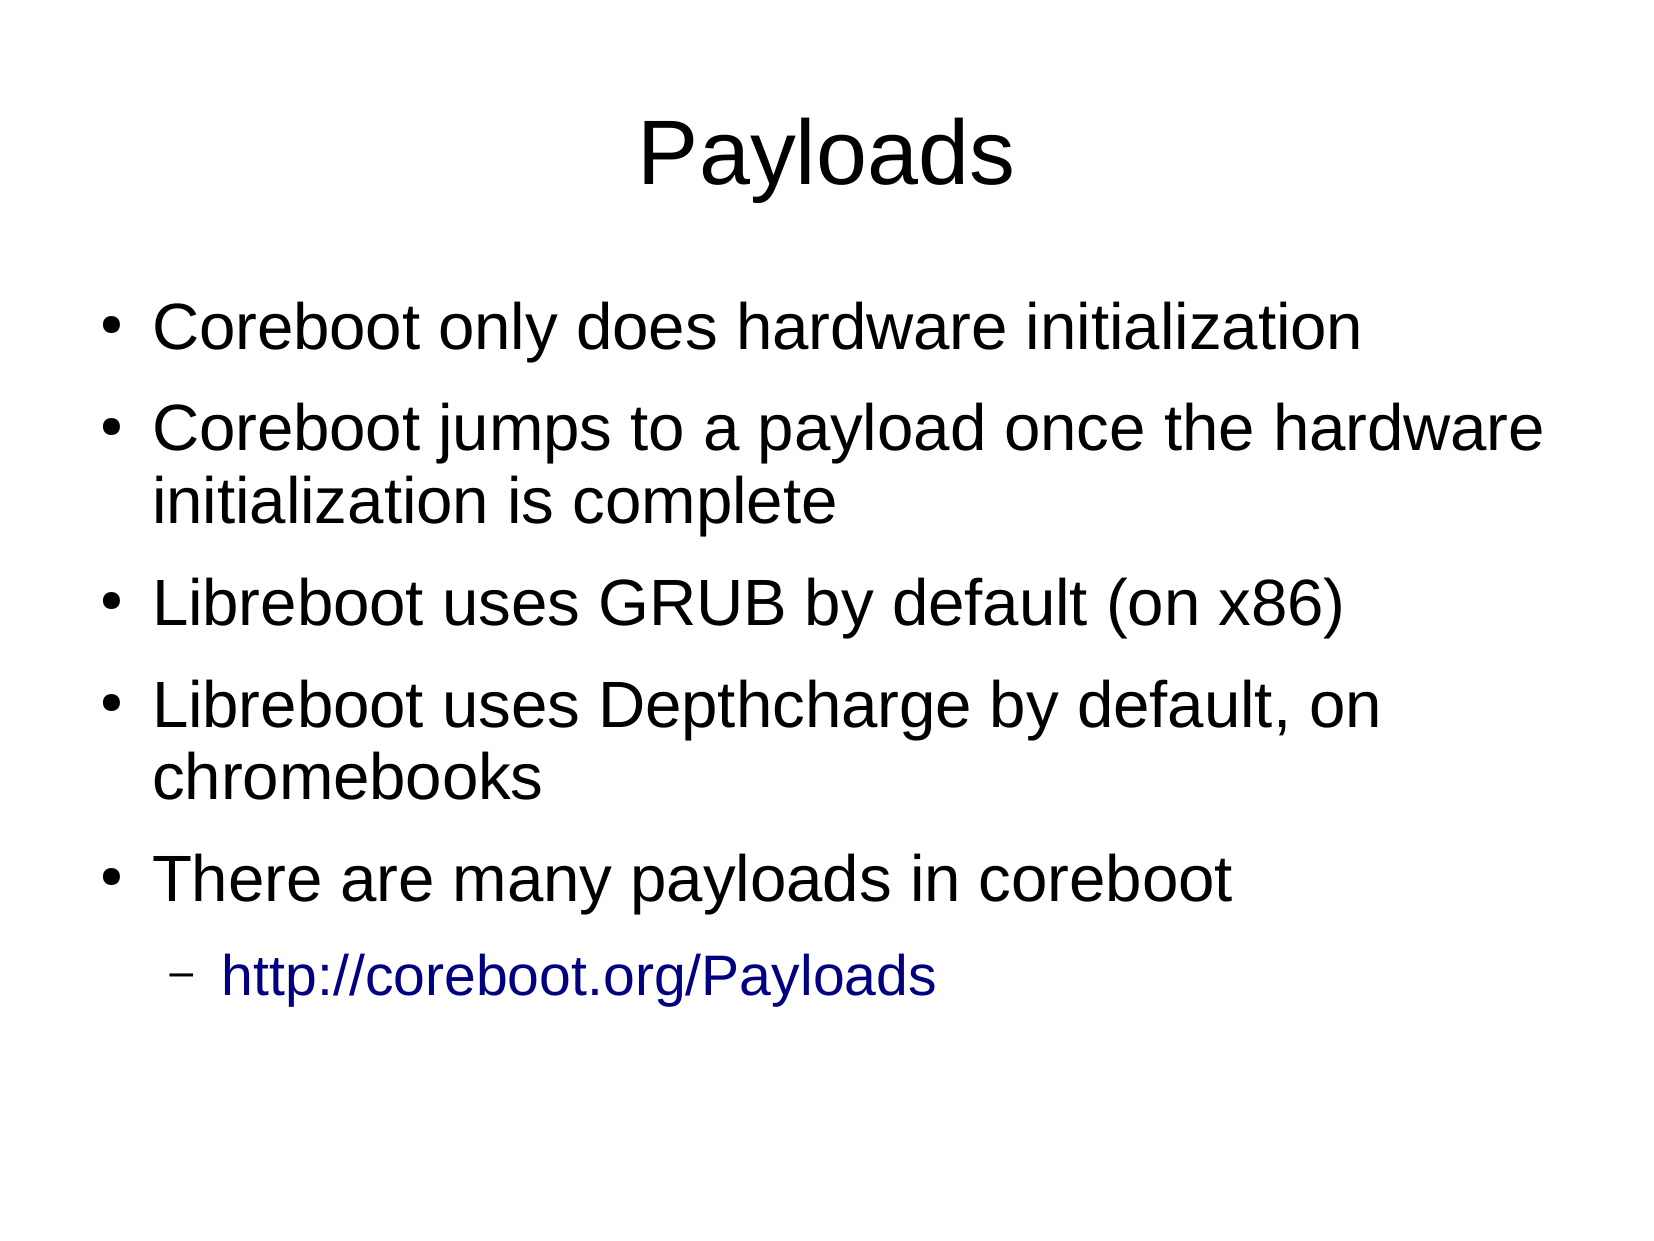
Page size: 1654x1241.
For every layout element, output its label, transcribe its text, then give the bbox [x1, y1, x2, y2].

title Payloads [82, 49, 1571, 257]
list Coreboot only does hardware initialization Coreboot jumps to a payload once the hardware initialization is complete Libreboot uses GRUB by default (on x86) Libreboot uses Depthcharge by default, on chromebooks There are many payloads in coreboot http://coreboot.org/Payloads [82, 290, 1571, 1010]
